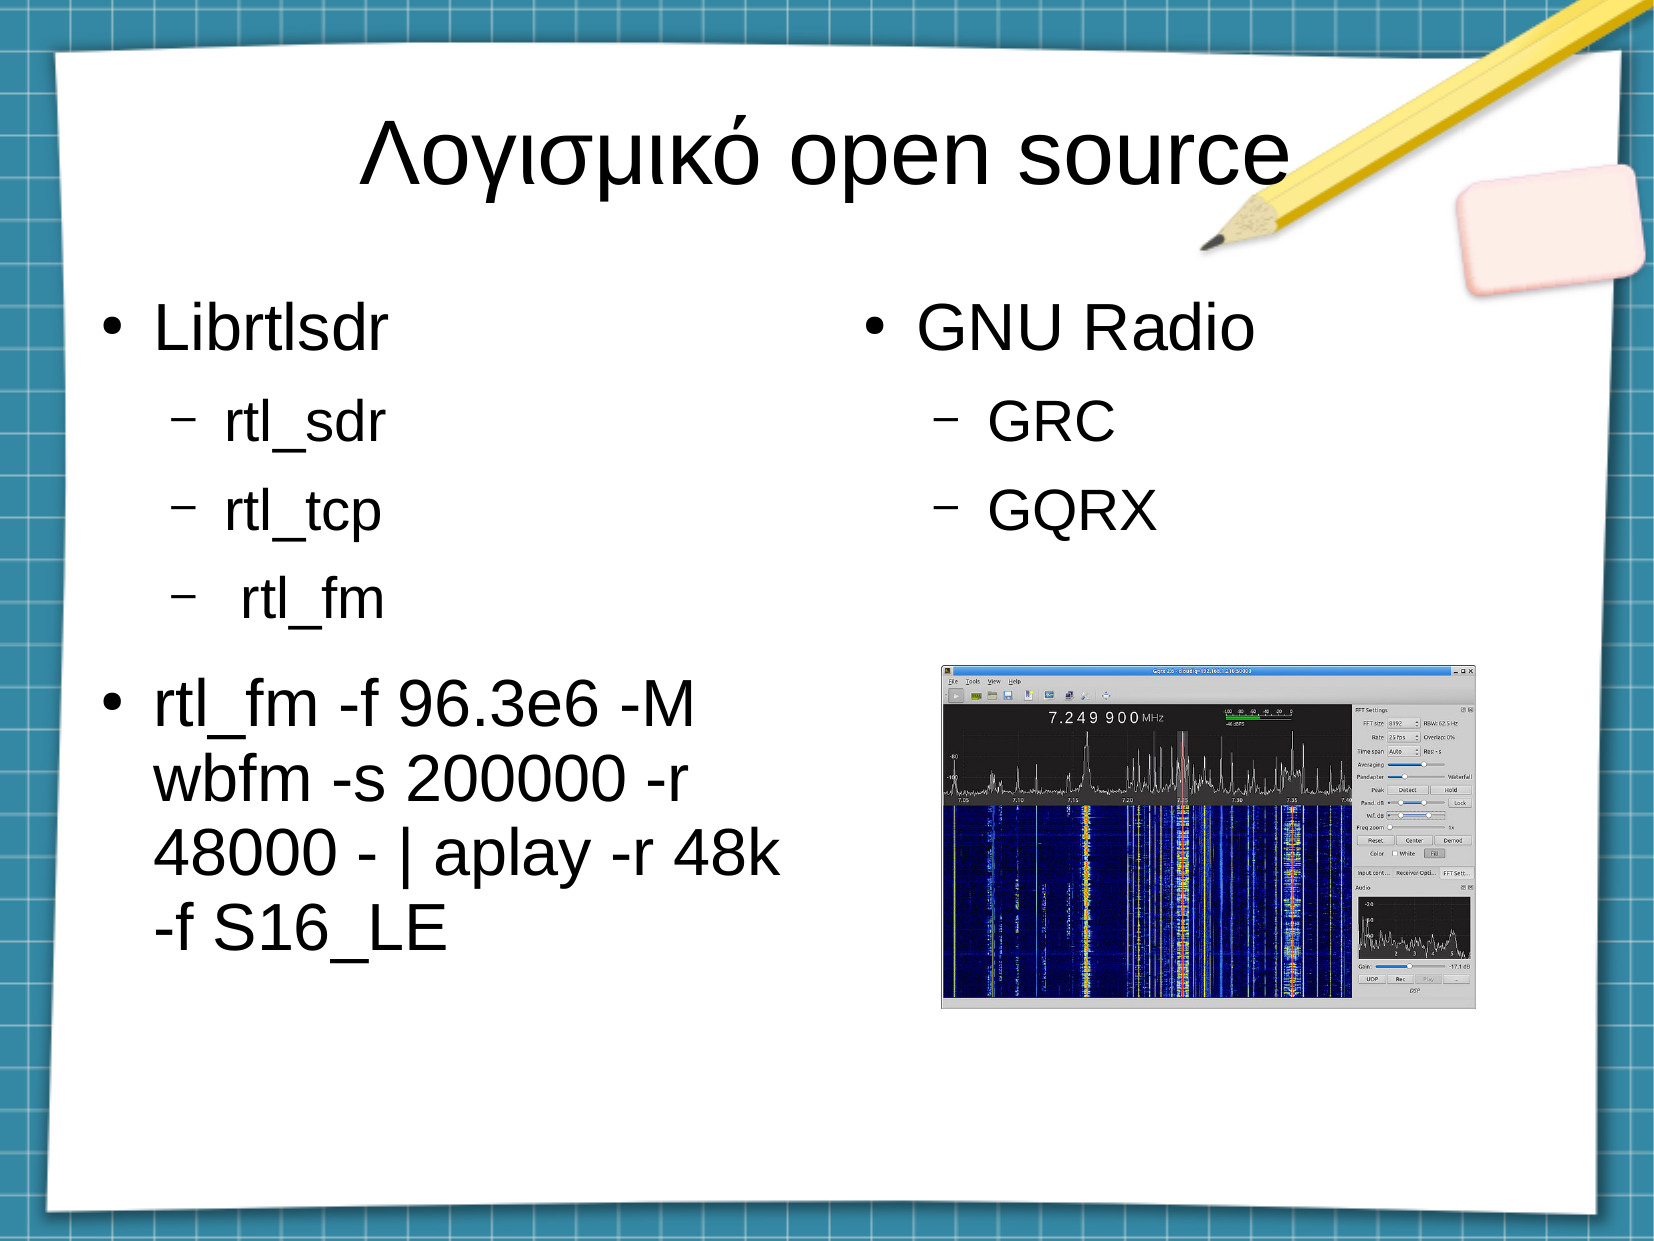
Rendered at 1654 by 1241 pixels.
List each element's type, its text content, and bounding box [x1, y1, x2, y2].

list rtl_fm -f 96.3e6 -M wbfm -s 200000 -r 48000 - | aplay -r 48k -f S16_LE [82, 665, 809, 1009]
title Λογισμικό open source [82, 49, 1571, 257]
list Librtlsdr rtl_sdr rtl_tcp rtl_fm [82, 290, 809, 634]
list GNU Radio GRC GQRX [845, 290, 1572, 634]
picture [0, 0, 1654, 1241]
